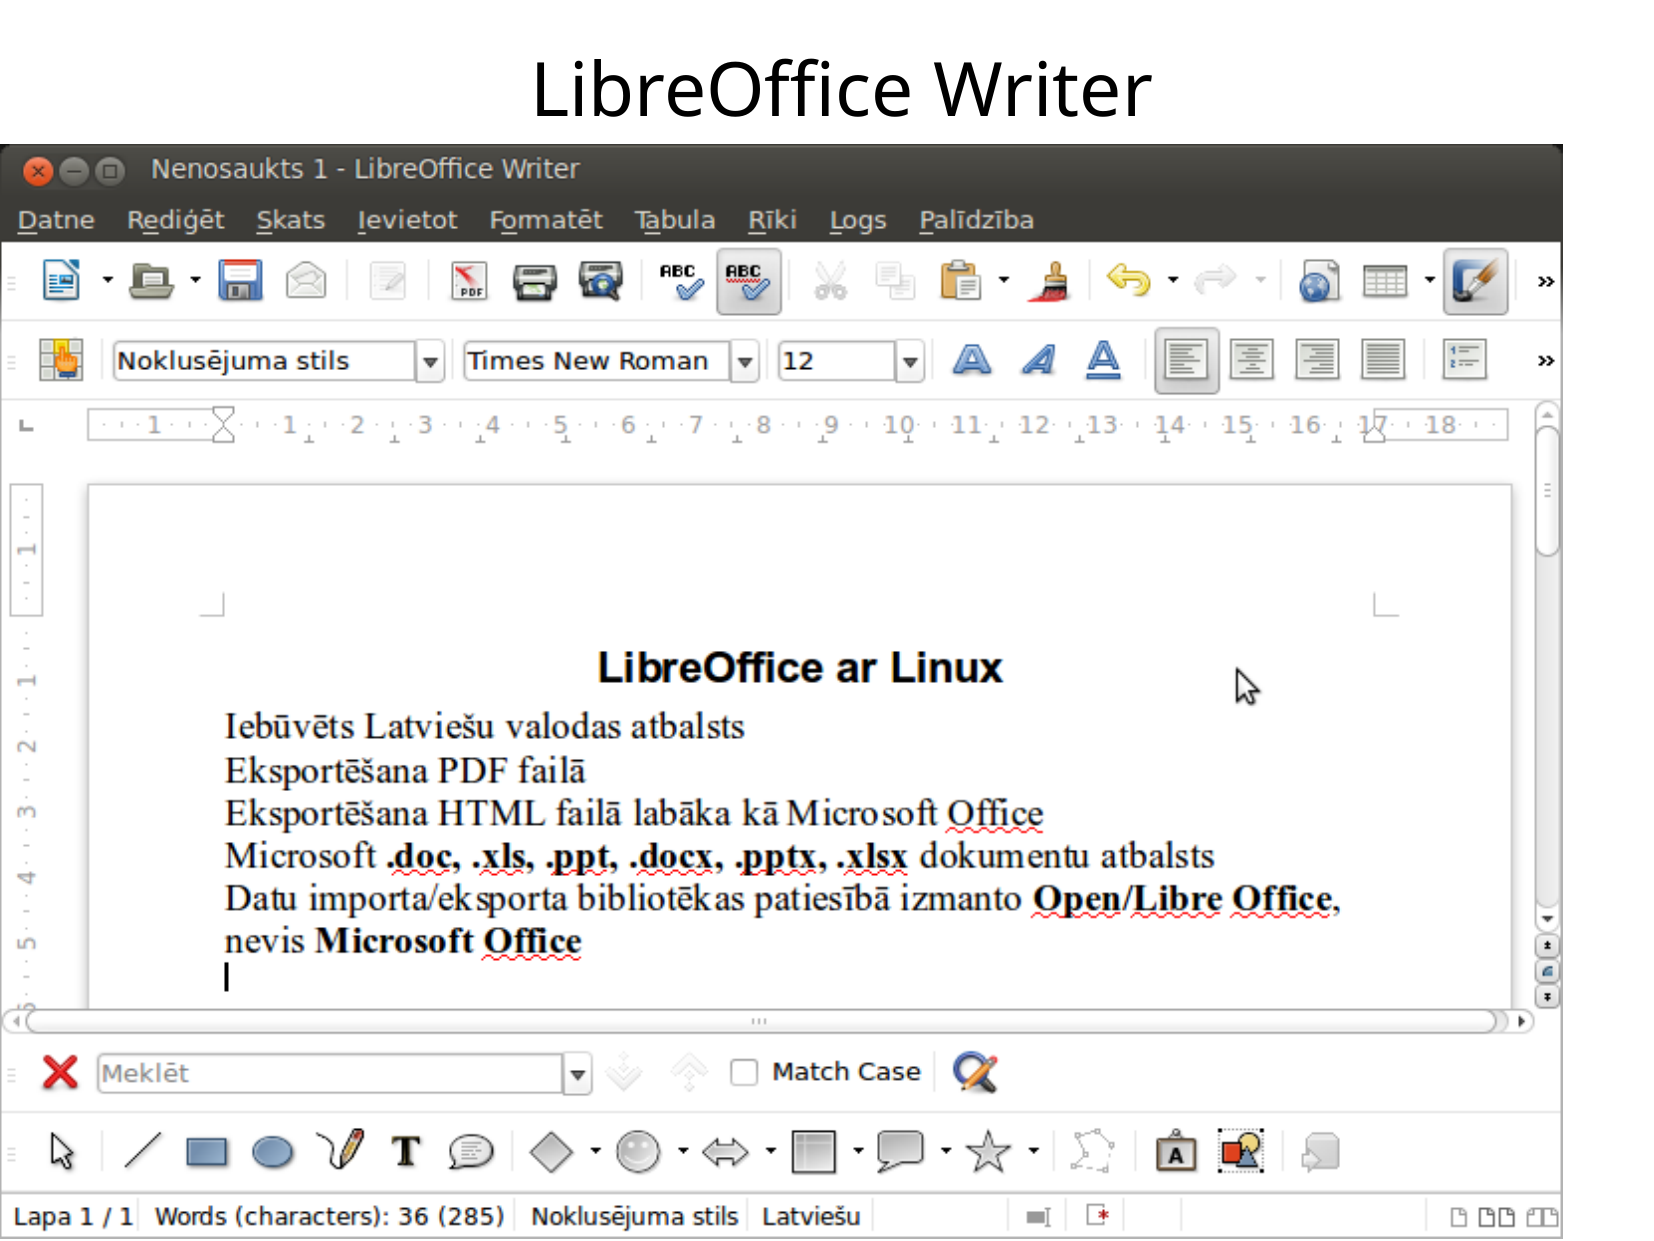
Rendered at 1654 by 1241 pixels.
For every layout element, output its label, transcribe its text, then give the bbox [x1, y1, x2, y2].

title LibreOffice Writer [159, 29, 1524, 144]
picture [0, 144, 1563, 1239]
